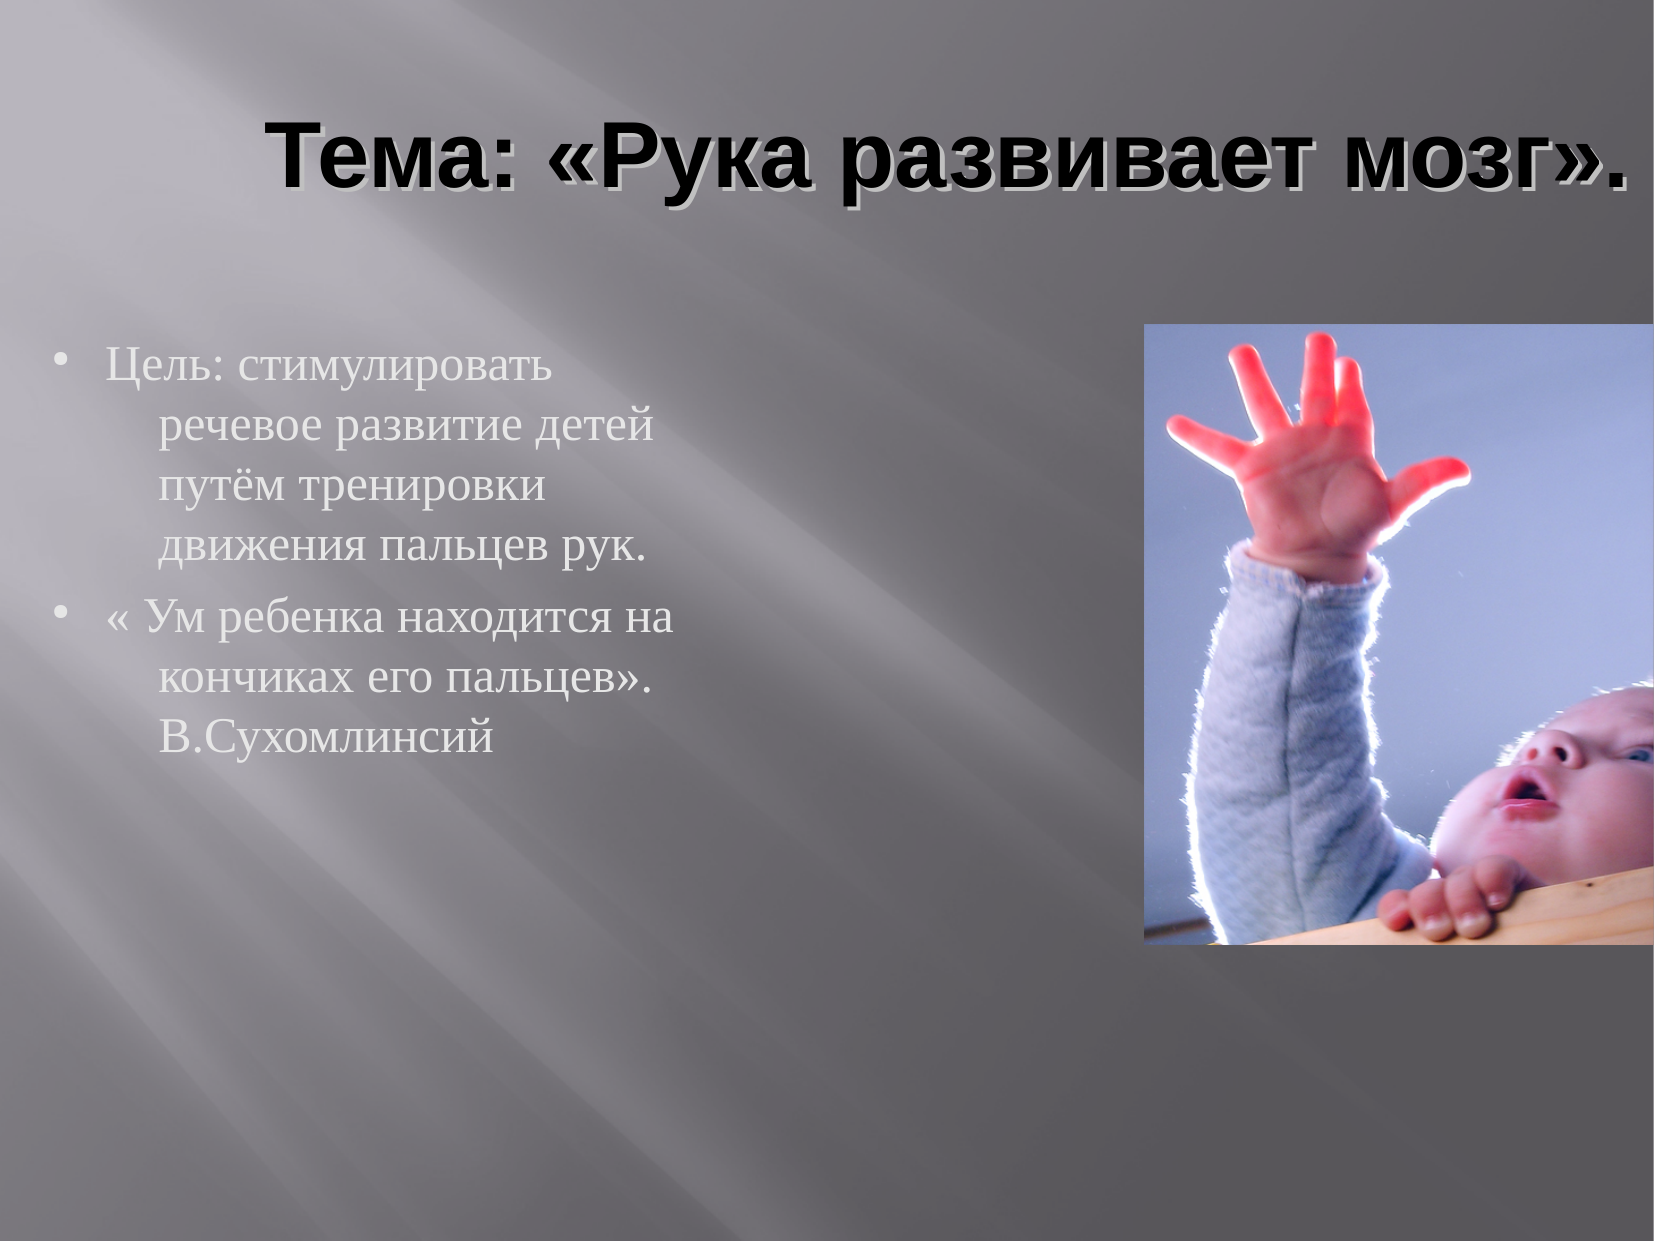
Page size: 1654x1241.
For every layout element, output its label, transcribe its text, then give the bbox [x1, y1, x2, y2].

picture [1144, 324, 1654, 945]
title Тема: «Рука развивает мозг». [241, 78, 1654, 221]
list Цель: стимулировать речевое развитие детей путём тренировки движения пальцев рук. « Ум ребенка находится на кончиках его пальцев». В.Сухомлинсий [0, 322, 703, 1133]
